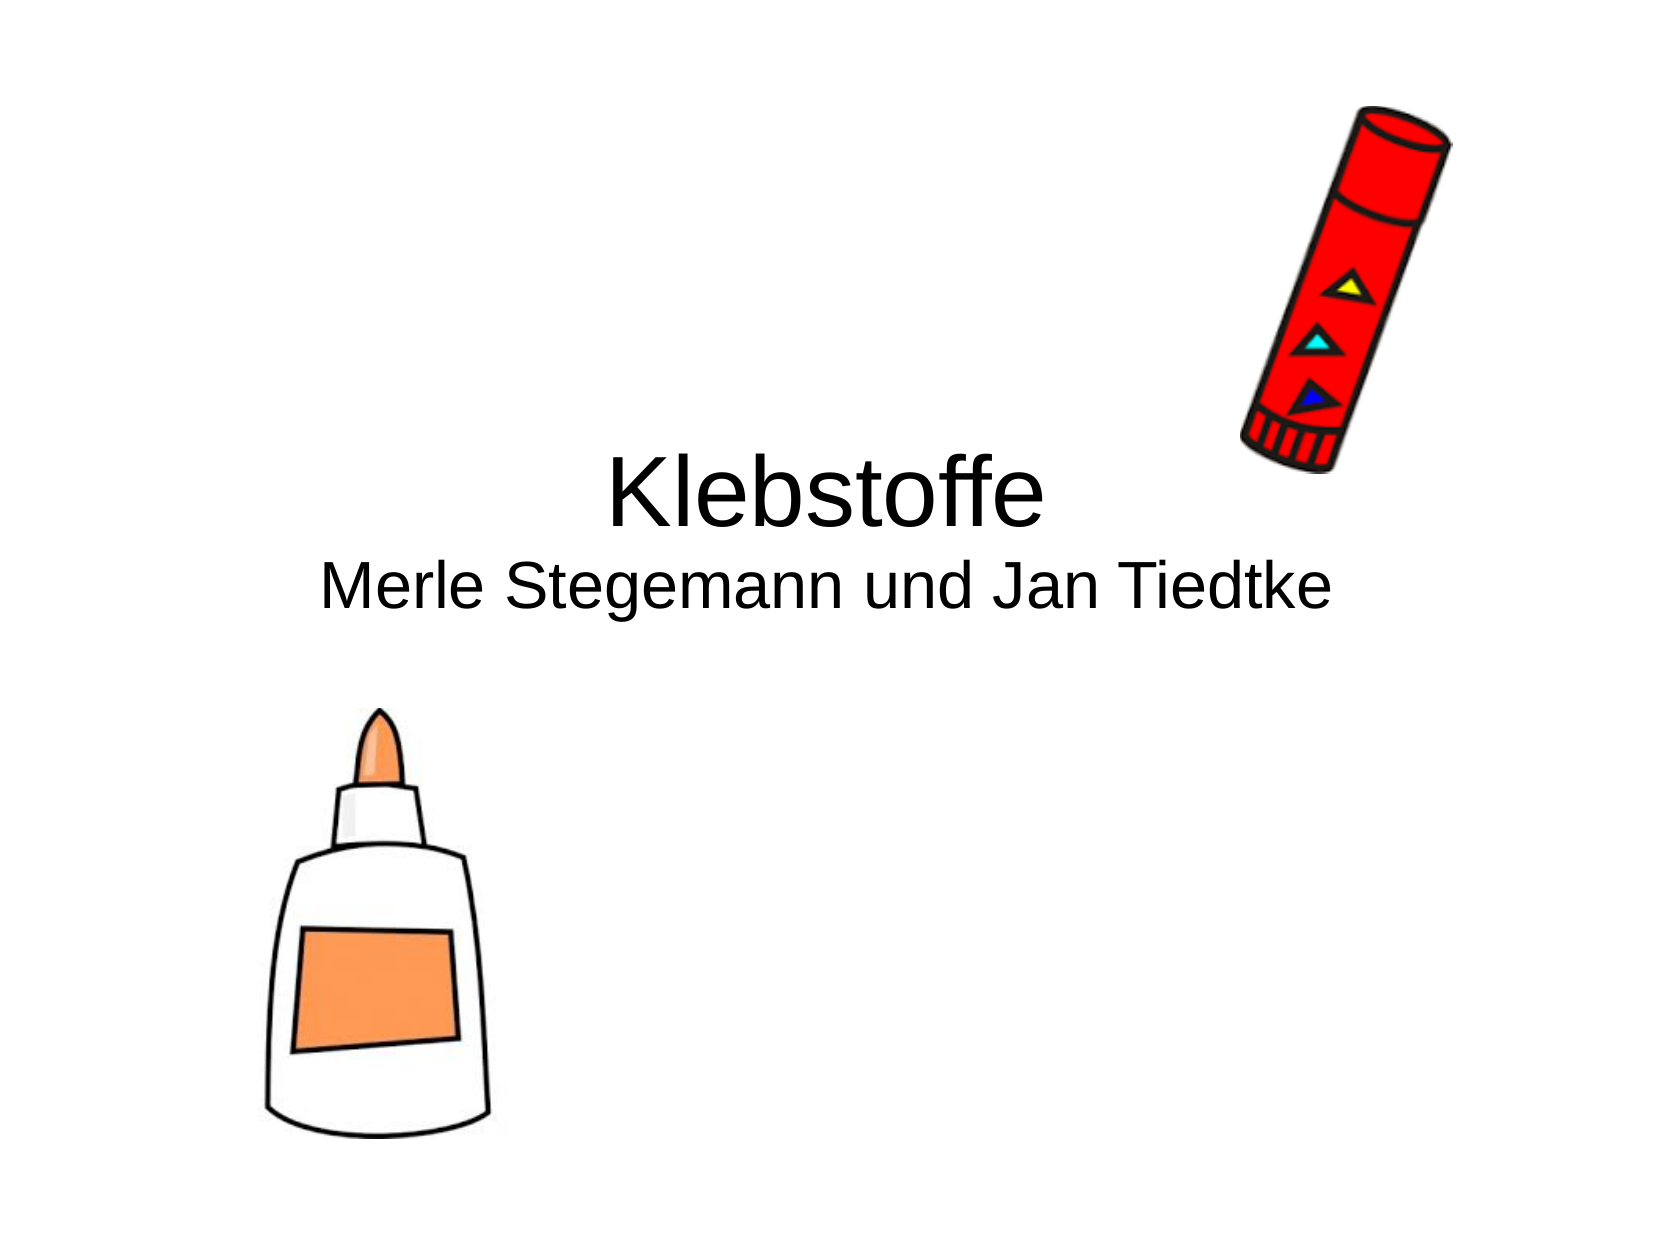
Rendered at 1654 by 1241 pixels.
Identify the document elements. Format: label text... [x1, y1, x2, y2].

picture [221, 708, 508, 1139]
picture [1240, 106, 1453, 474]
subtitle Klebstoffe Merle Stegemann und Jan Tiedtke [82, 49, 1571, 1010]
